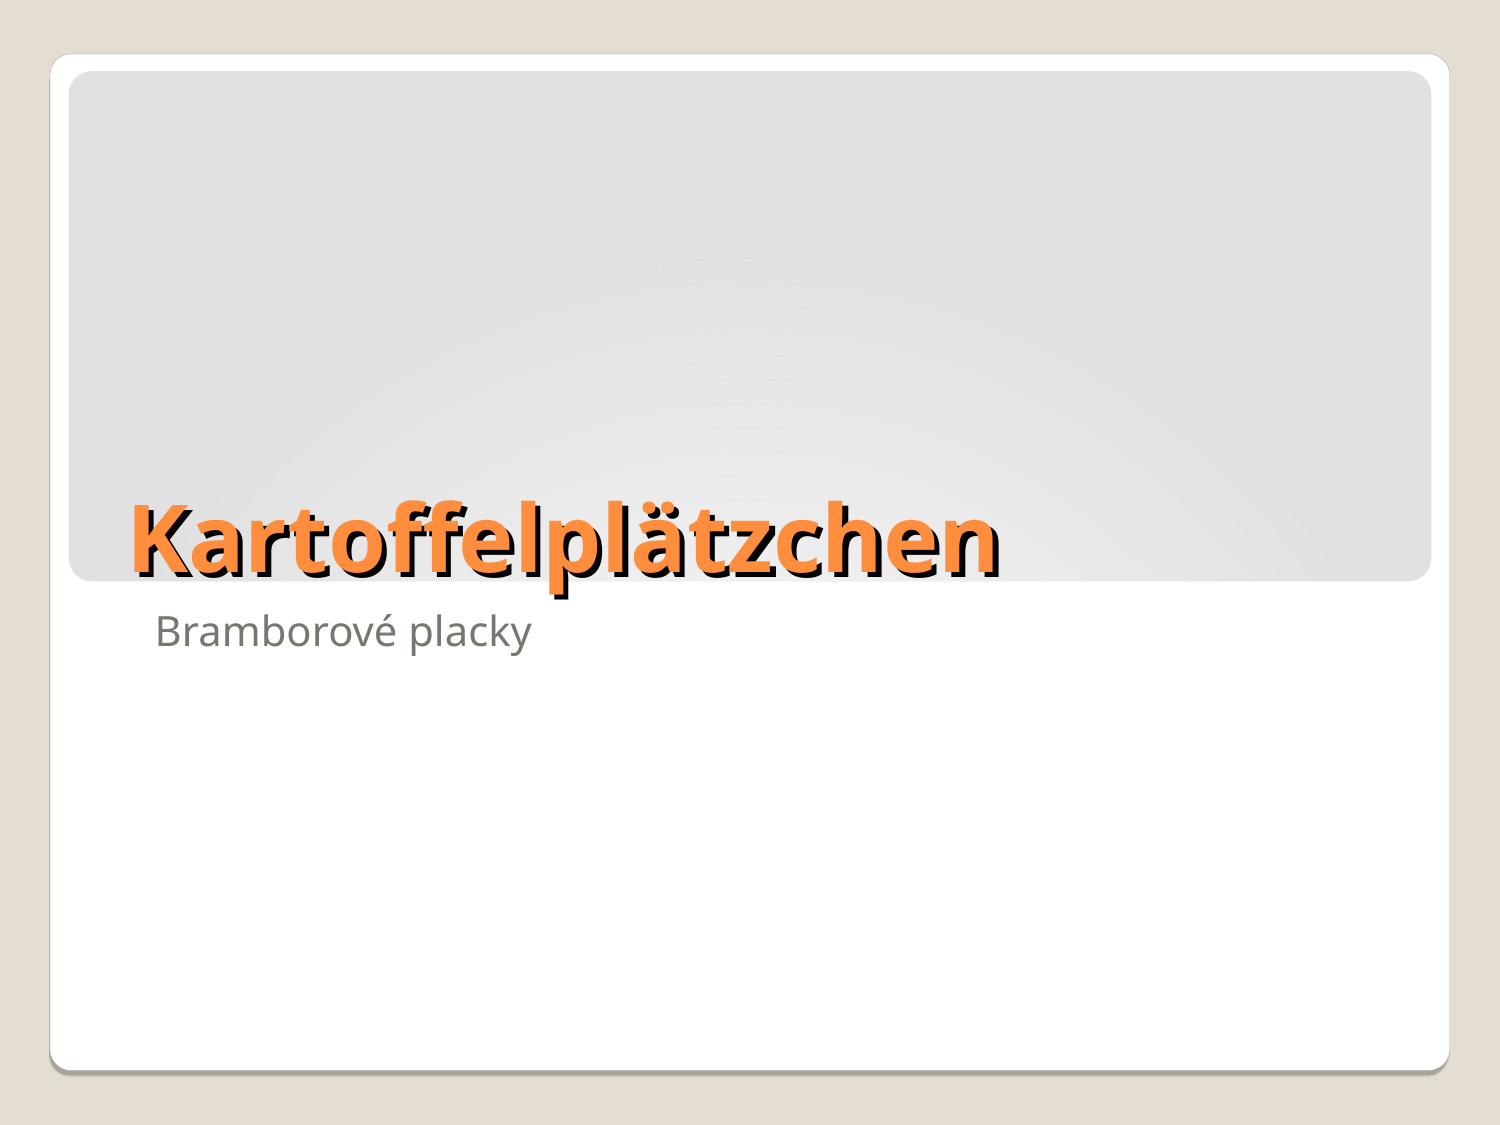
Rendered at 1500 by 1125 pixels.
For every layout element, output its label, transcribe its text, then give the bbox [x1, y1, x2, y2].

title Kartoffelplätzchen [118, 298, 1394, 599]
subtitle Bramborové placky [118, 604, 1394, 755]
